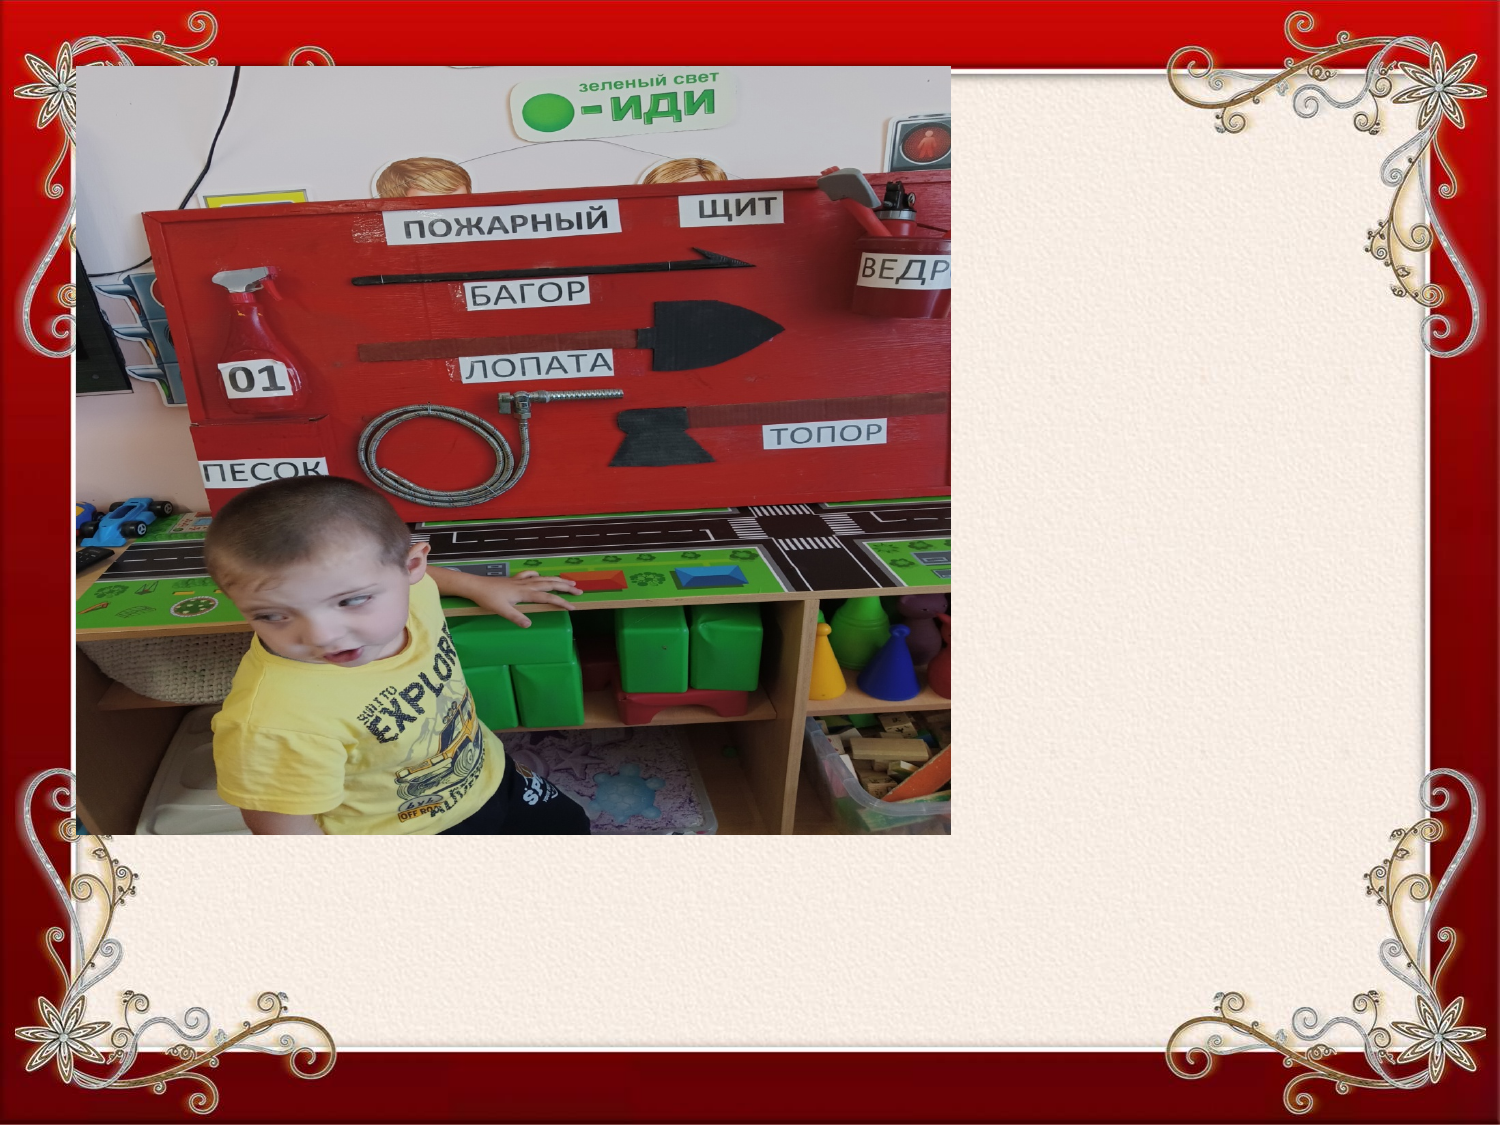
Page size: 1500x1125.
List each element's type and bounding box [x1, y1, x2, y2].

picture [76, 66, 951, 835]
